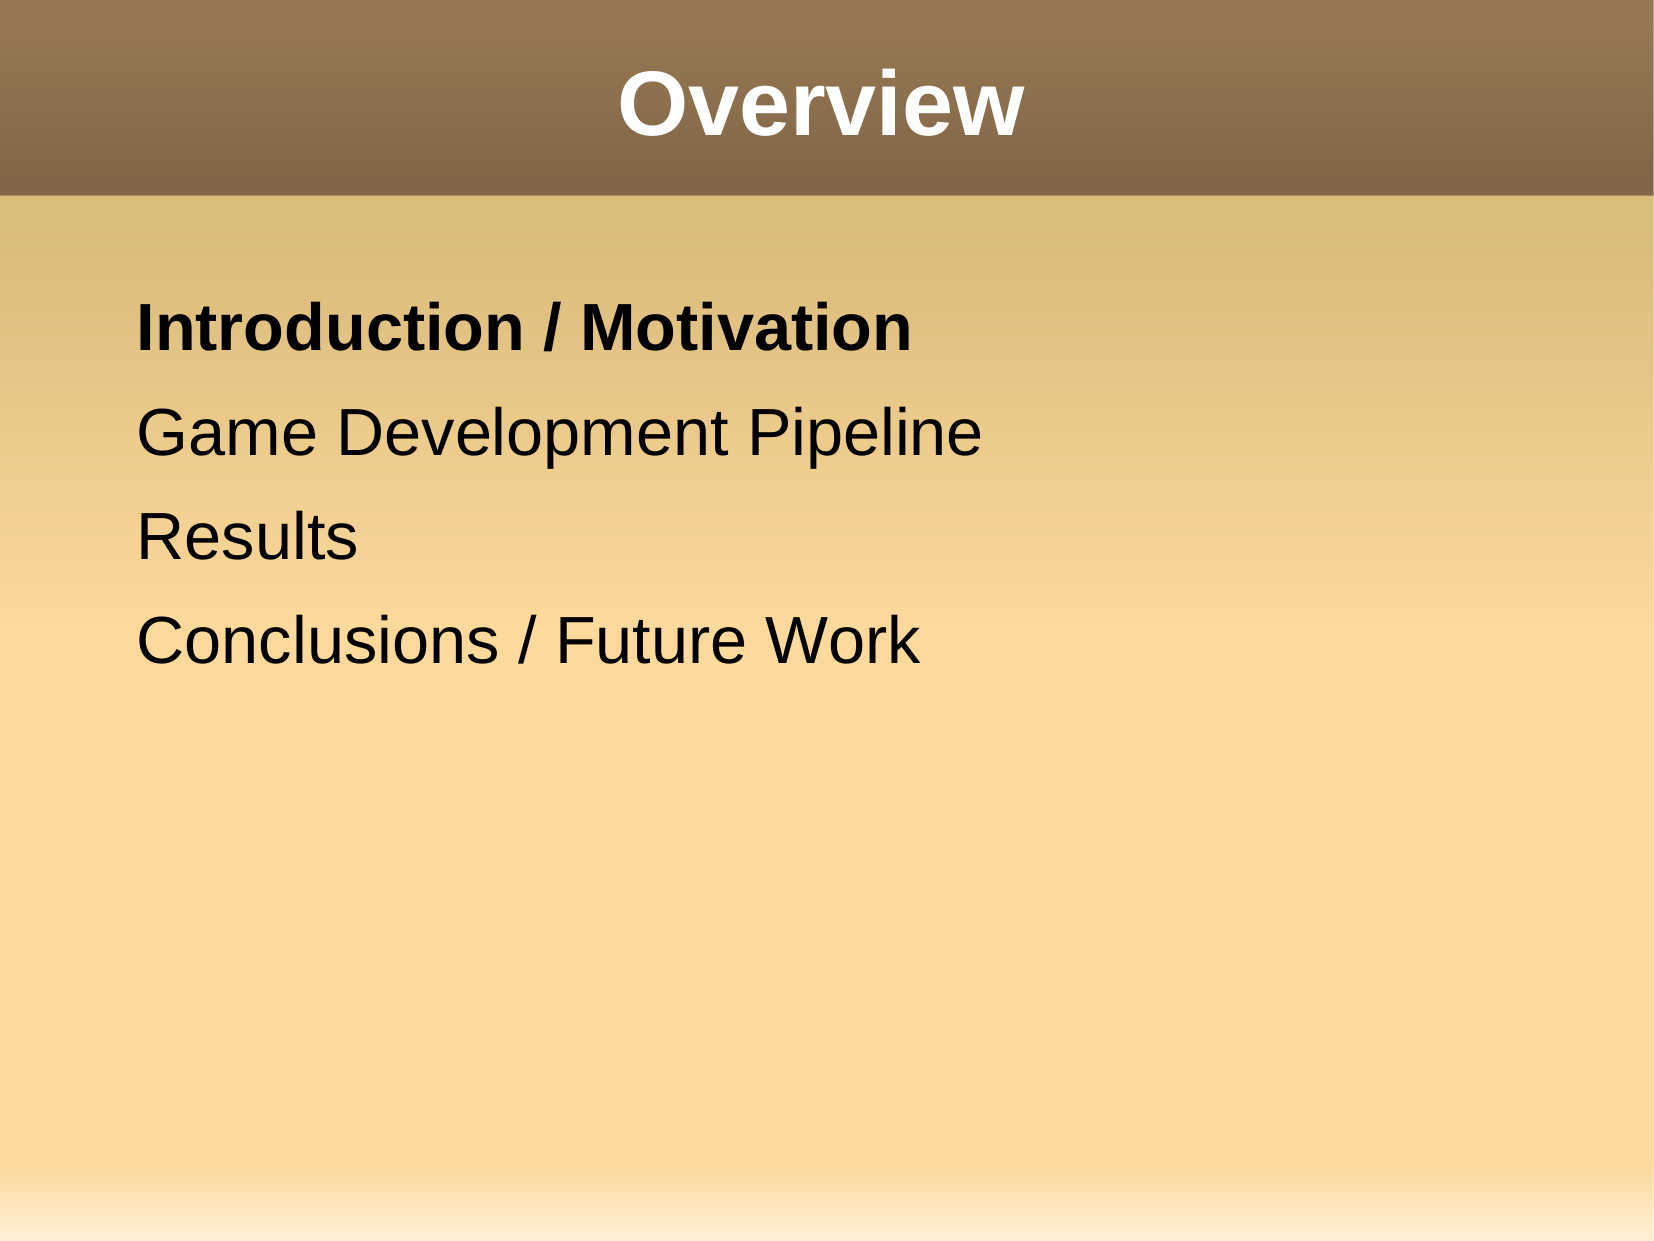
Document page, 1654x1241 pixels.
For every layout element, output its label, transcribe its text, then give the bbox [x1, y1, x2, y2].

picture [0, 0, 1654, 1241]
list Introduction / Motivation Game Development Pipeline Results Conclusions / Future Work [82, 290, 1571, 1094]
title Overview [76, 7, 1565, 200]
